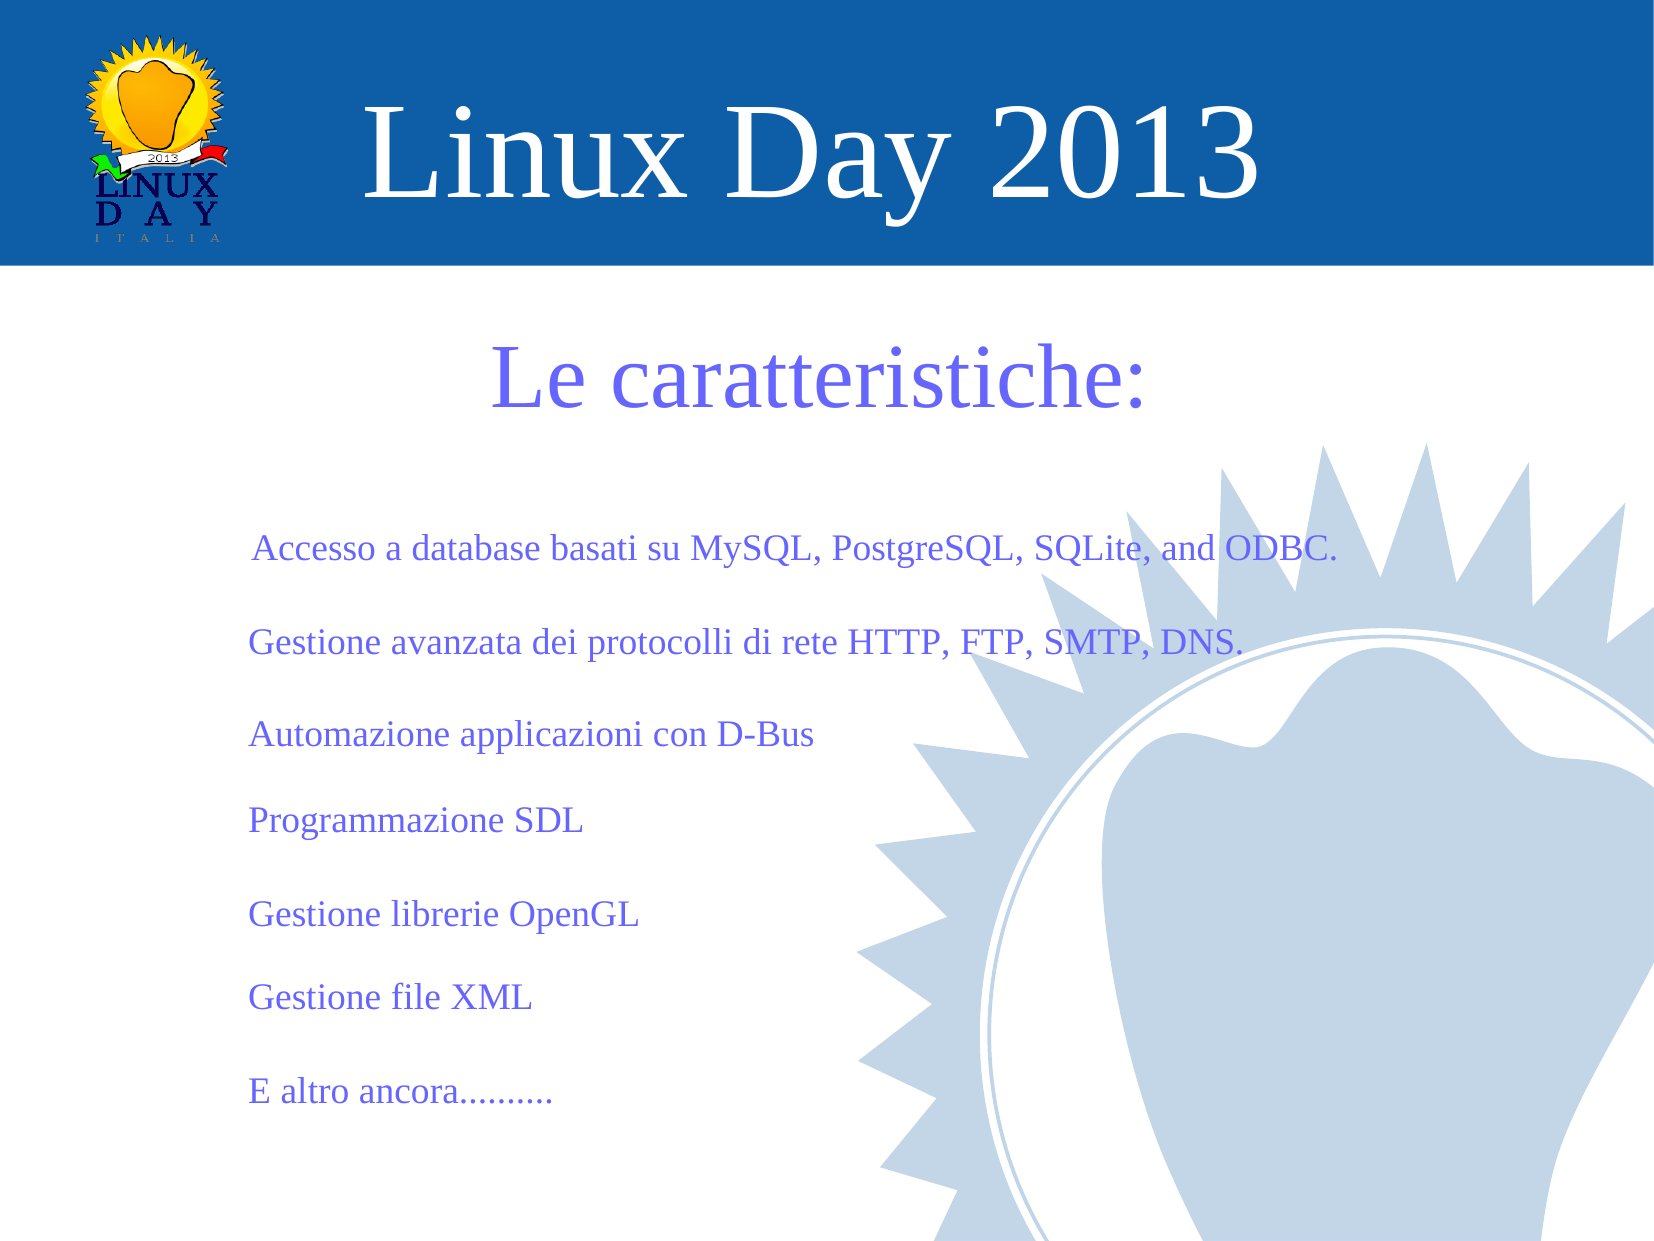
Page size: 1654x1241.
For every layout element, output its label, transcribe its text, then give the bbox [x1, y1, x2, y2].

text_box Le caratteristiche: [389, 318, 1252, 436]
title Linux Day 2013 [237, 47, 1465, 255]
text_box E altro ancora.......... [233, 1062, 1179, 1120]
text_box Accesso a database basati su MySQL, PostgreSQL, SQLite, and ODBC. [236, 519, 1560, 577]
picture [76, 14, 237, 262]
text_box Automazione applicazioni con D-Bus [233, 705, 1297, 762]
text_box Gestione librerie OpenGL [233, 885, 895, 943]
text_box Gestione file XML [233, 968, 824, 1026]
text_box Gestione avanzata dei protocolli di rete HTTP, FTP, SMTP, DNS. [233, 614, 1533, 671]
text_box Programmazione SDL [233, 791, 931, 848]
